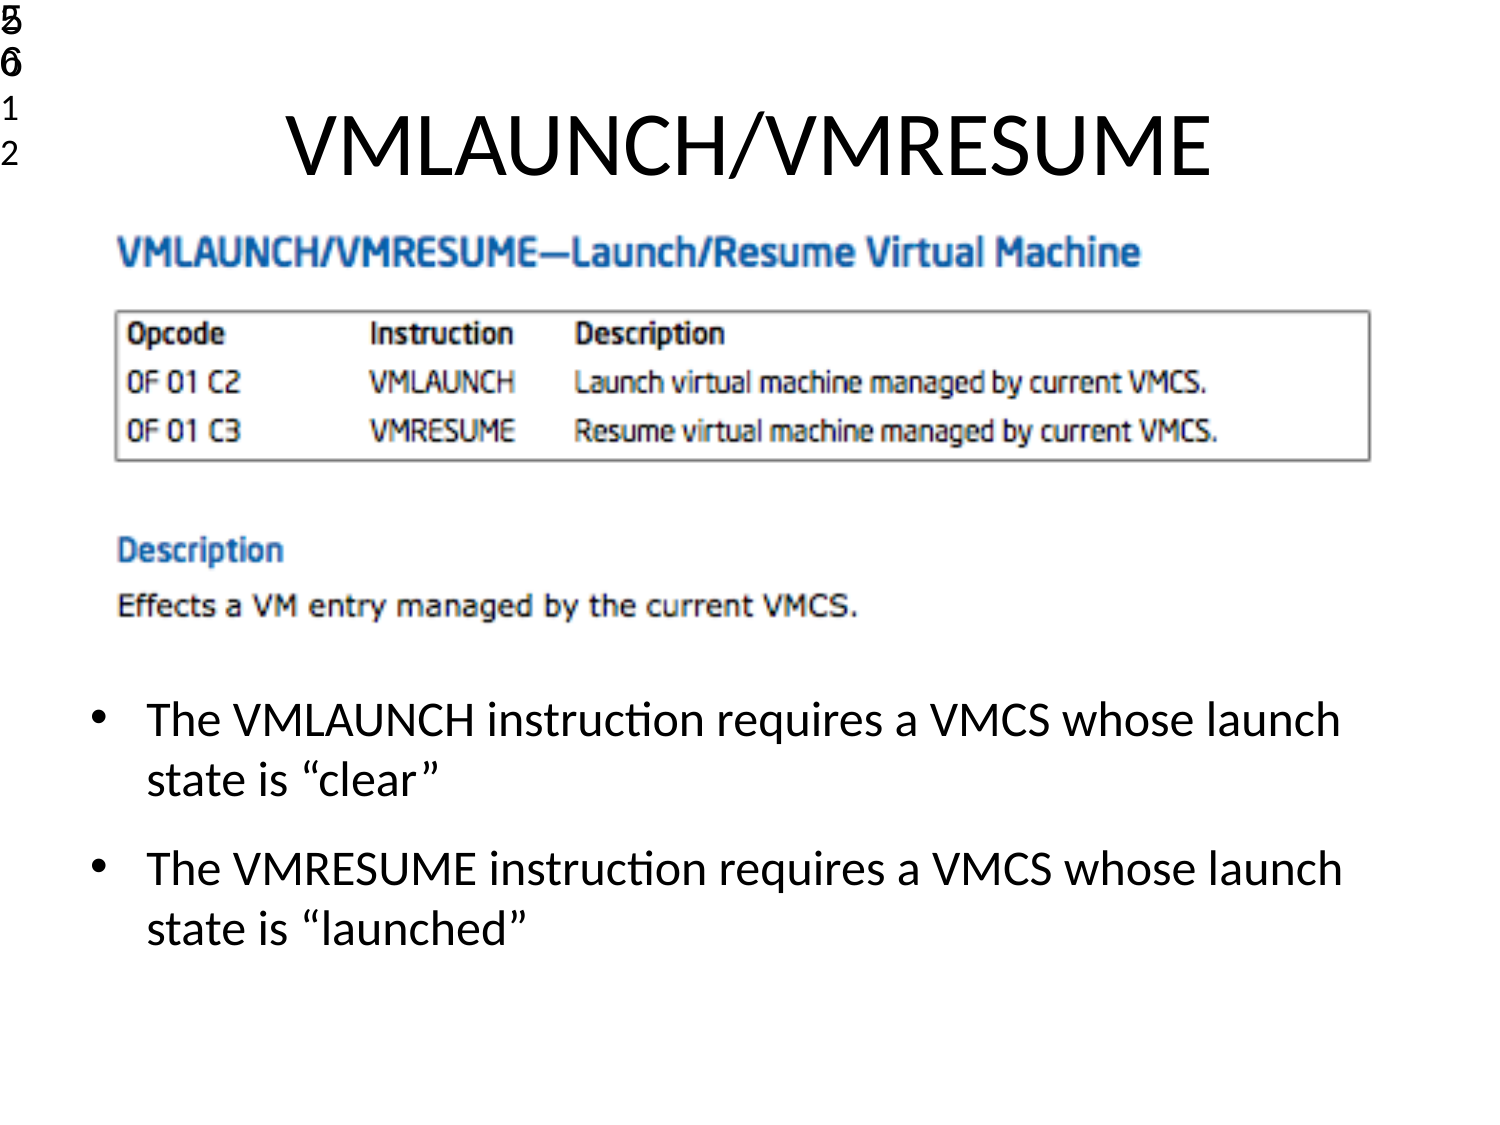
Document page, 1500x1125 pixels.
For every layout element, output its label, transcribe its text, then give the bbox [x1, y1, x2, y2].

list The VMLAUNCH instruction requires a VMCS whose launch state is “clear” The VMRESUME instruction requires a VMCS whose launch state is “launched” [75, 678, 1425, 997]
title VMLAUNCH/VMRESUME [75, 45, 1425, 233]
picture [101, 222, 1389, 629]
